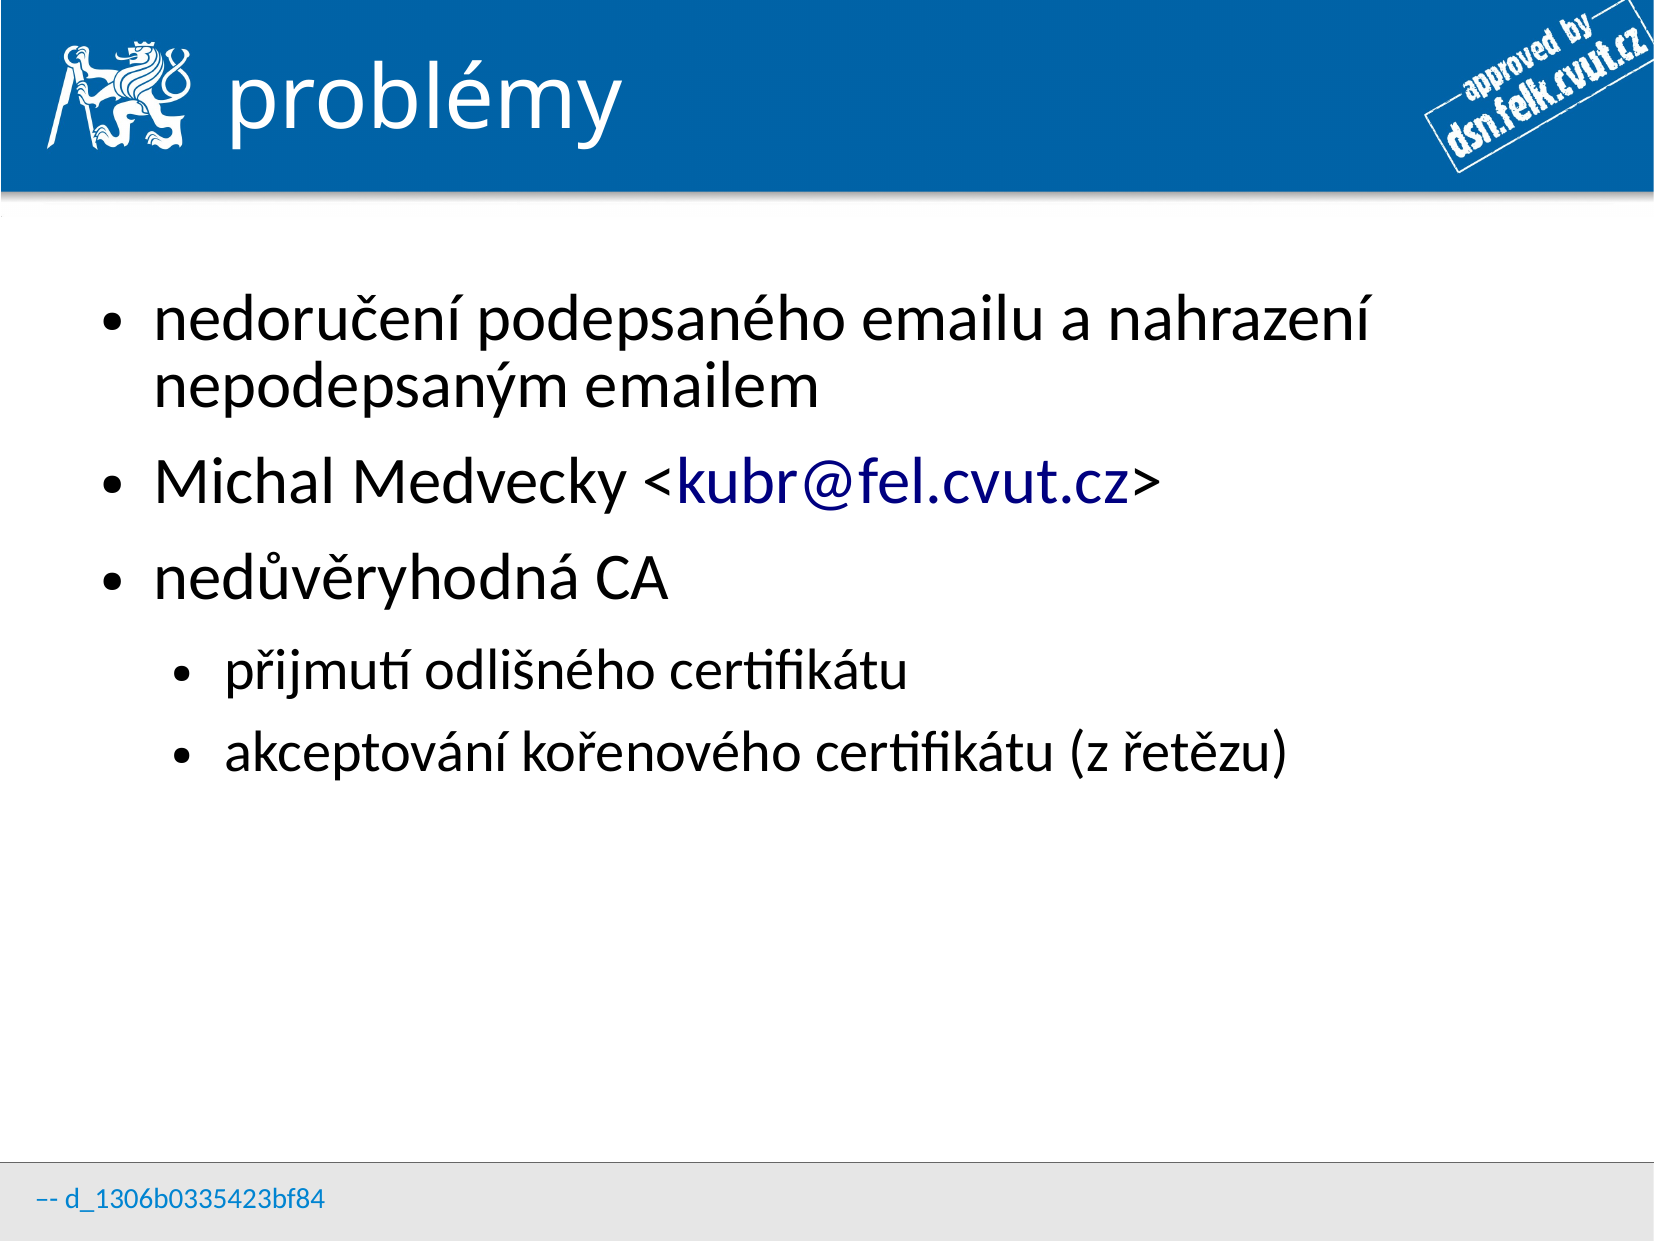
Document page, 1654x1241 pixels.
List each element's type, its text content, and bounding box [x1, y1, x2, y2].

title problémy [225, 0, 1426, 188]
picture [1, 0, 1654, 217]
list nedoručení podepsaného emailu a nahrazení nepodepsaným emailem Michal Medvecky <kubr@fel.cvut.cz> nedůvěryhodná CA přijmutí odlišného certifikátu akceptování kořenového certifikátu (z řetězu) [82, 290, 1571, 1010]
